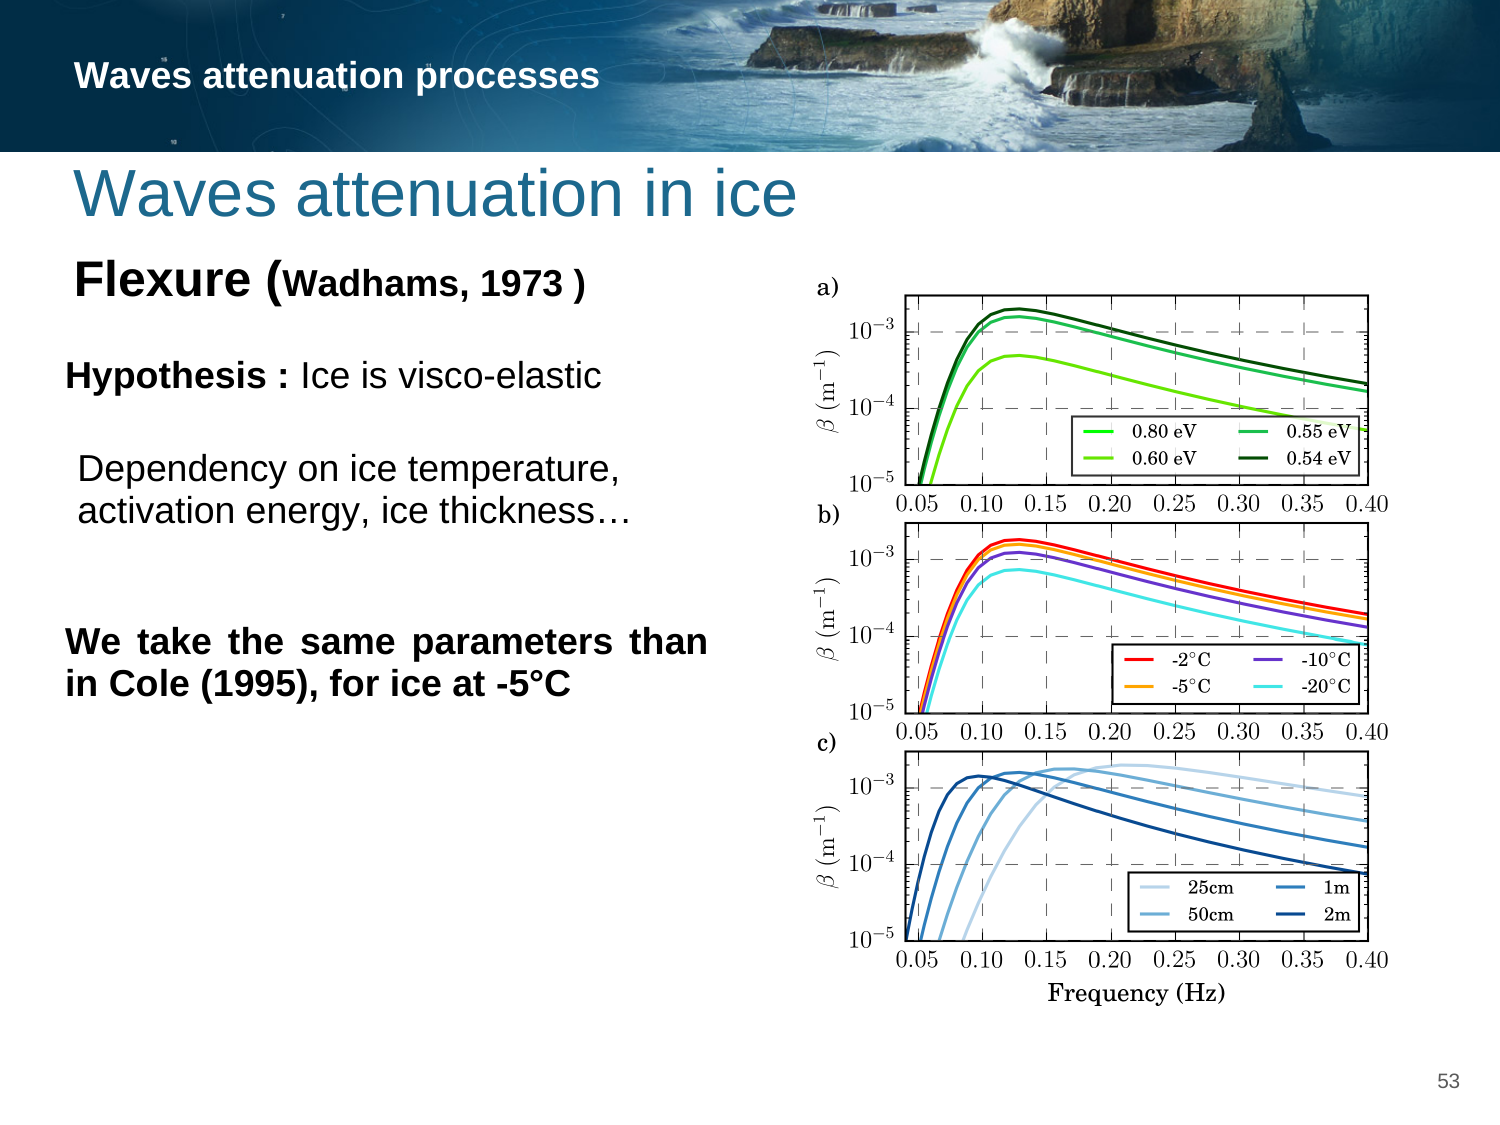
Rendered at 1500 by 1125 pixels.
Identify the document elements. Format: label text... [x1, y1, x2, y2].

picture [797, 265, 1398, 1016]
text_box Dependency on ice temperature, activation energy, ice thickness… [42, 447, 739, 532]
title Waves attenuation processes [59, 29, 1093, 119]
text_box Hypothesis : Ice is visco-elastic [29, 354, 797, 607]
picture [0, 0, 1500, 152]
text_box Flexure (Wadhams, 1973 ) [59, 236, 1241, 354]
title Waves attenuation in ice [59, 102, 1244, 265]
text_box We take the same parameters than in Cole (1995), for ice at -5°C [29, 620, 709, 857]
